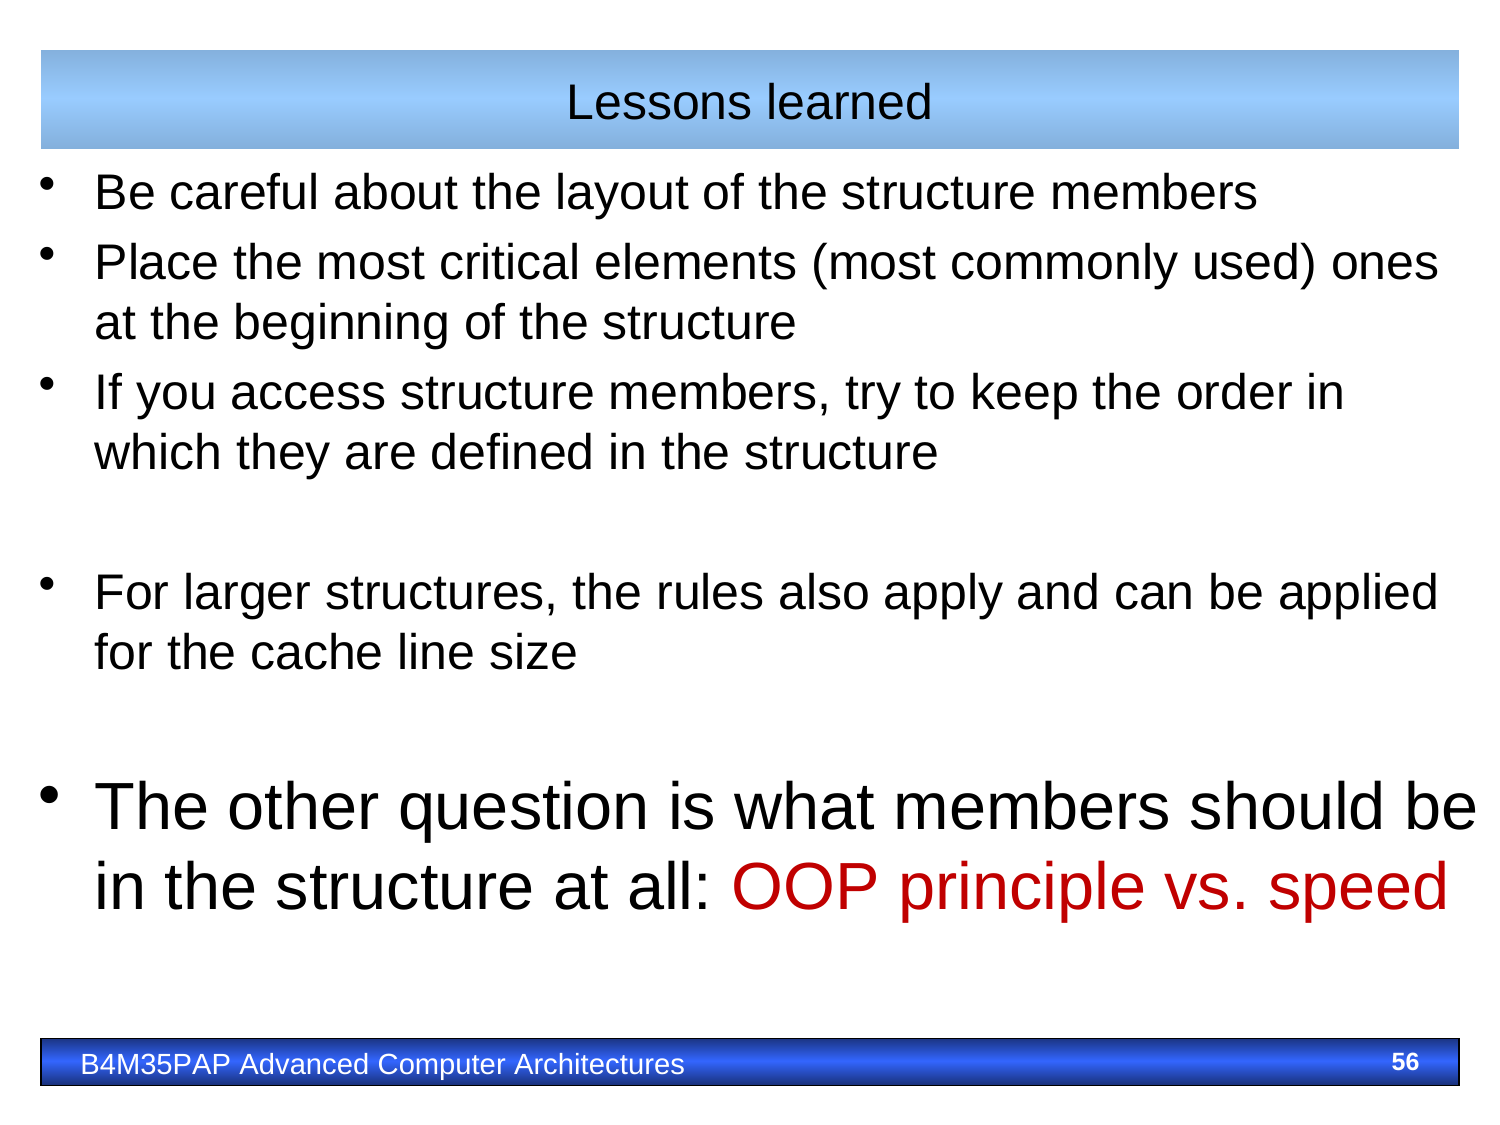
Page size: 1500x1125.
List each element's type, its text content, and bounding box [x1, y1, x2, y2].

list Be careful about the layout of the structure members Place the most critical elements (most commonly used) ones at the beginning of the structure If you access structure members, try to keep the order in which they are defined in the structure For larger structures, the rules also apply and can be applied for the cache line size The other question is what members should be in the structure at all: OOP principle vs. speed [23, 152, 1500, 965]
title Lessons learned [41, 50, 1459, 149]
